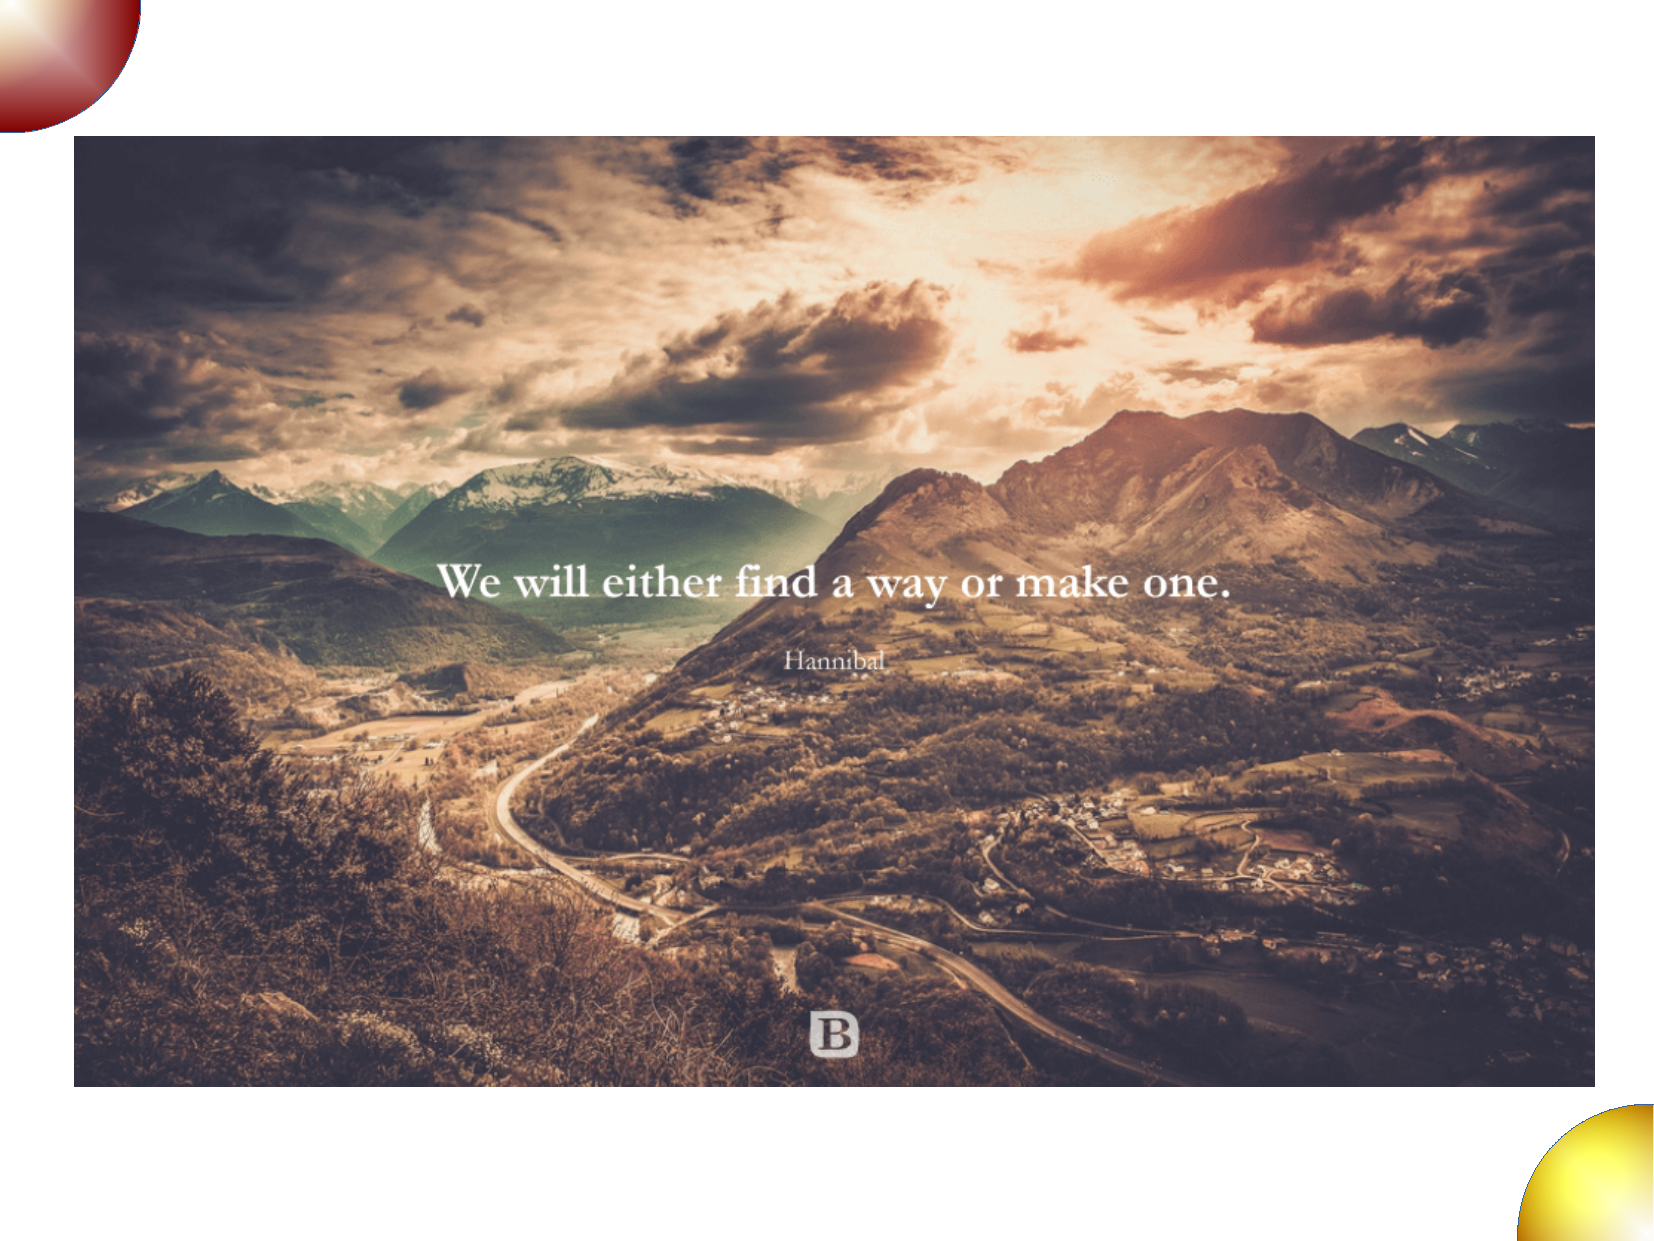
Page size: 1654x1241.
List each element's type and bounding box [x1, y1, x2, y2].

text_box [0, 0, 141, 133]
picture [74, 136, 1595, 1087]
text_box [1517, 1104, 1654, 1241]
